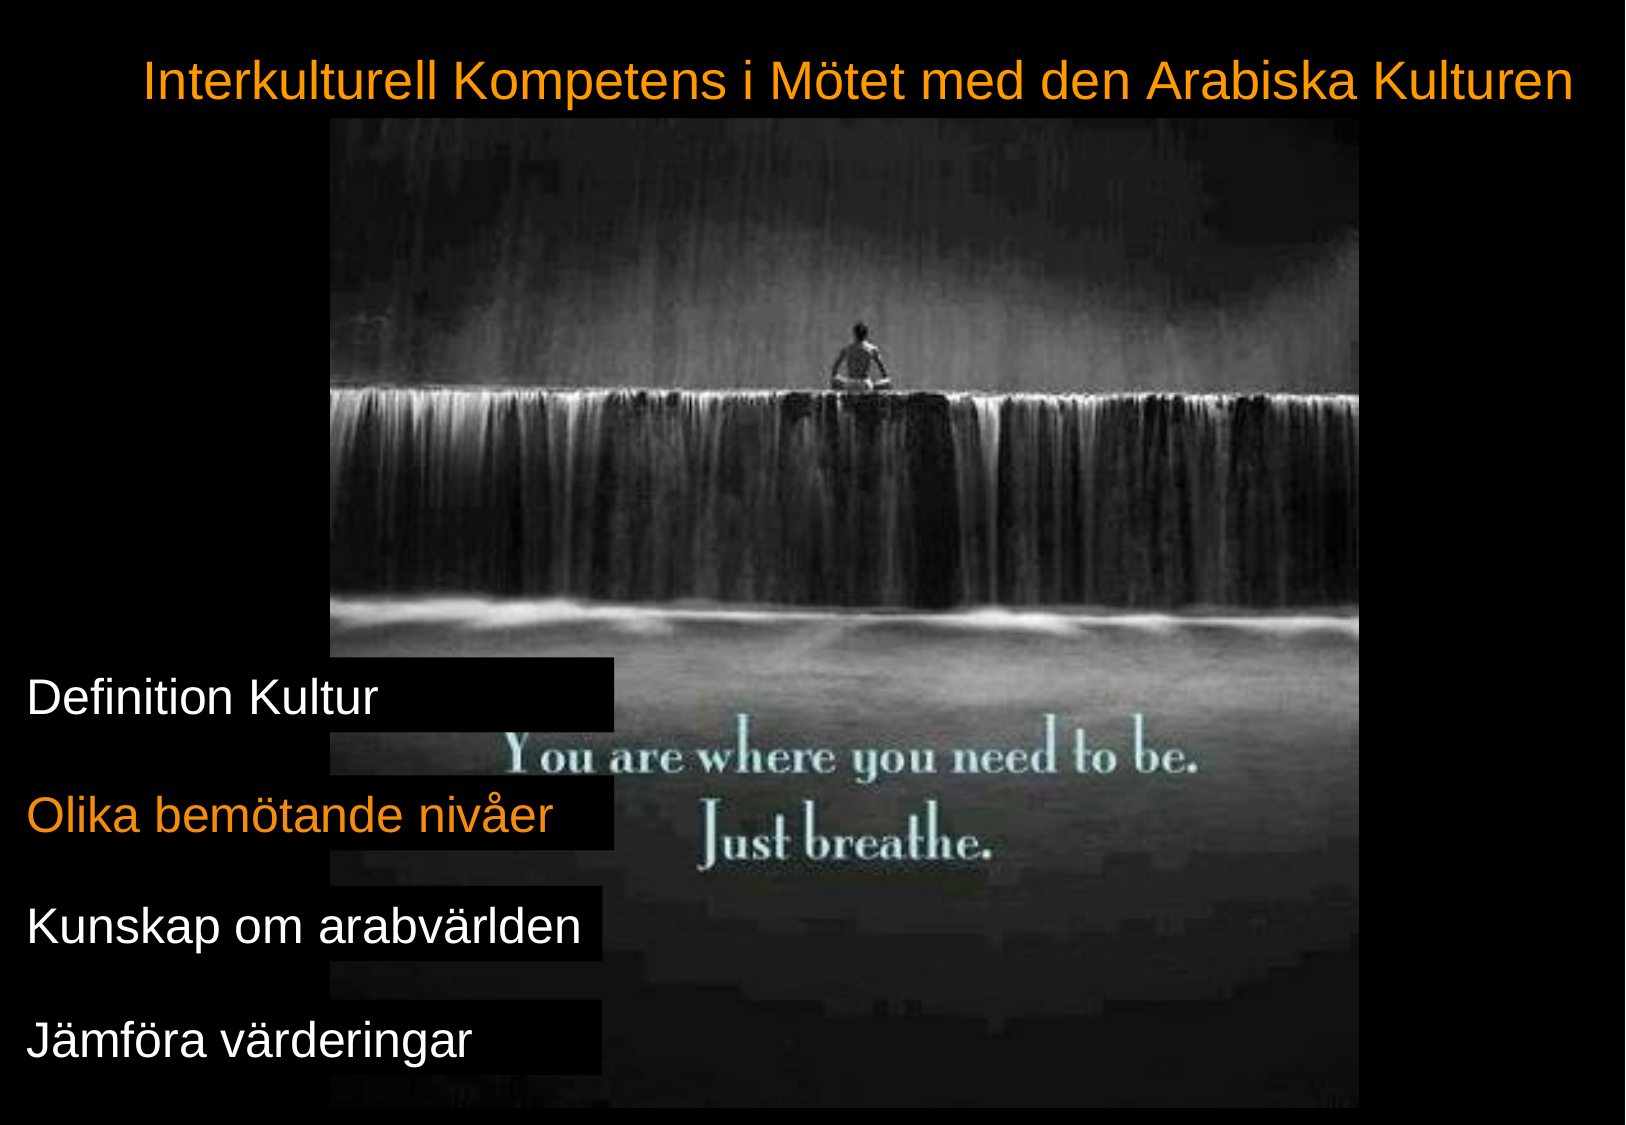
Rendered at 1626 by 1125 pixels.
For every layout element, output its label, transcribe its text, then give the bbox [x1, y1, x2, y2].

text_box Kunskap om arabvärlden [11, 885, 603, 962]
text_box Interkulturell Kompetens i Mötet med den Arabiska Kulturen [128, 37, 1607, 119]
text_box Definition Kultur [11, 657, 615, 733]
picture [330, 119, 1359, 1108]
text_box Olika bemötande nivåer [11, 775, 615, 851]
text_box Jämföra värderingar [11, 999, 603, 1075]
